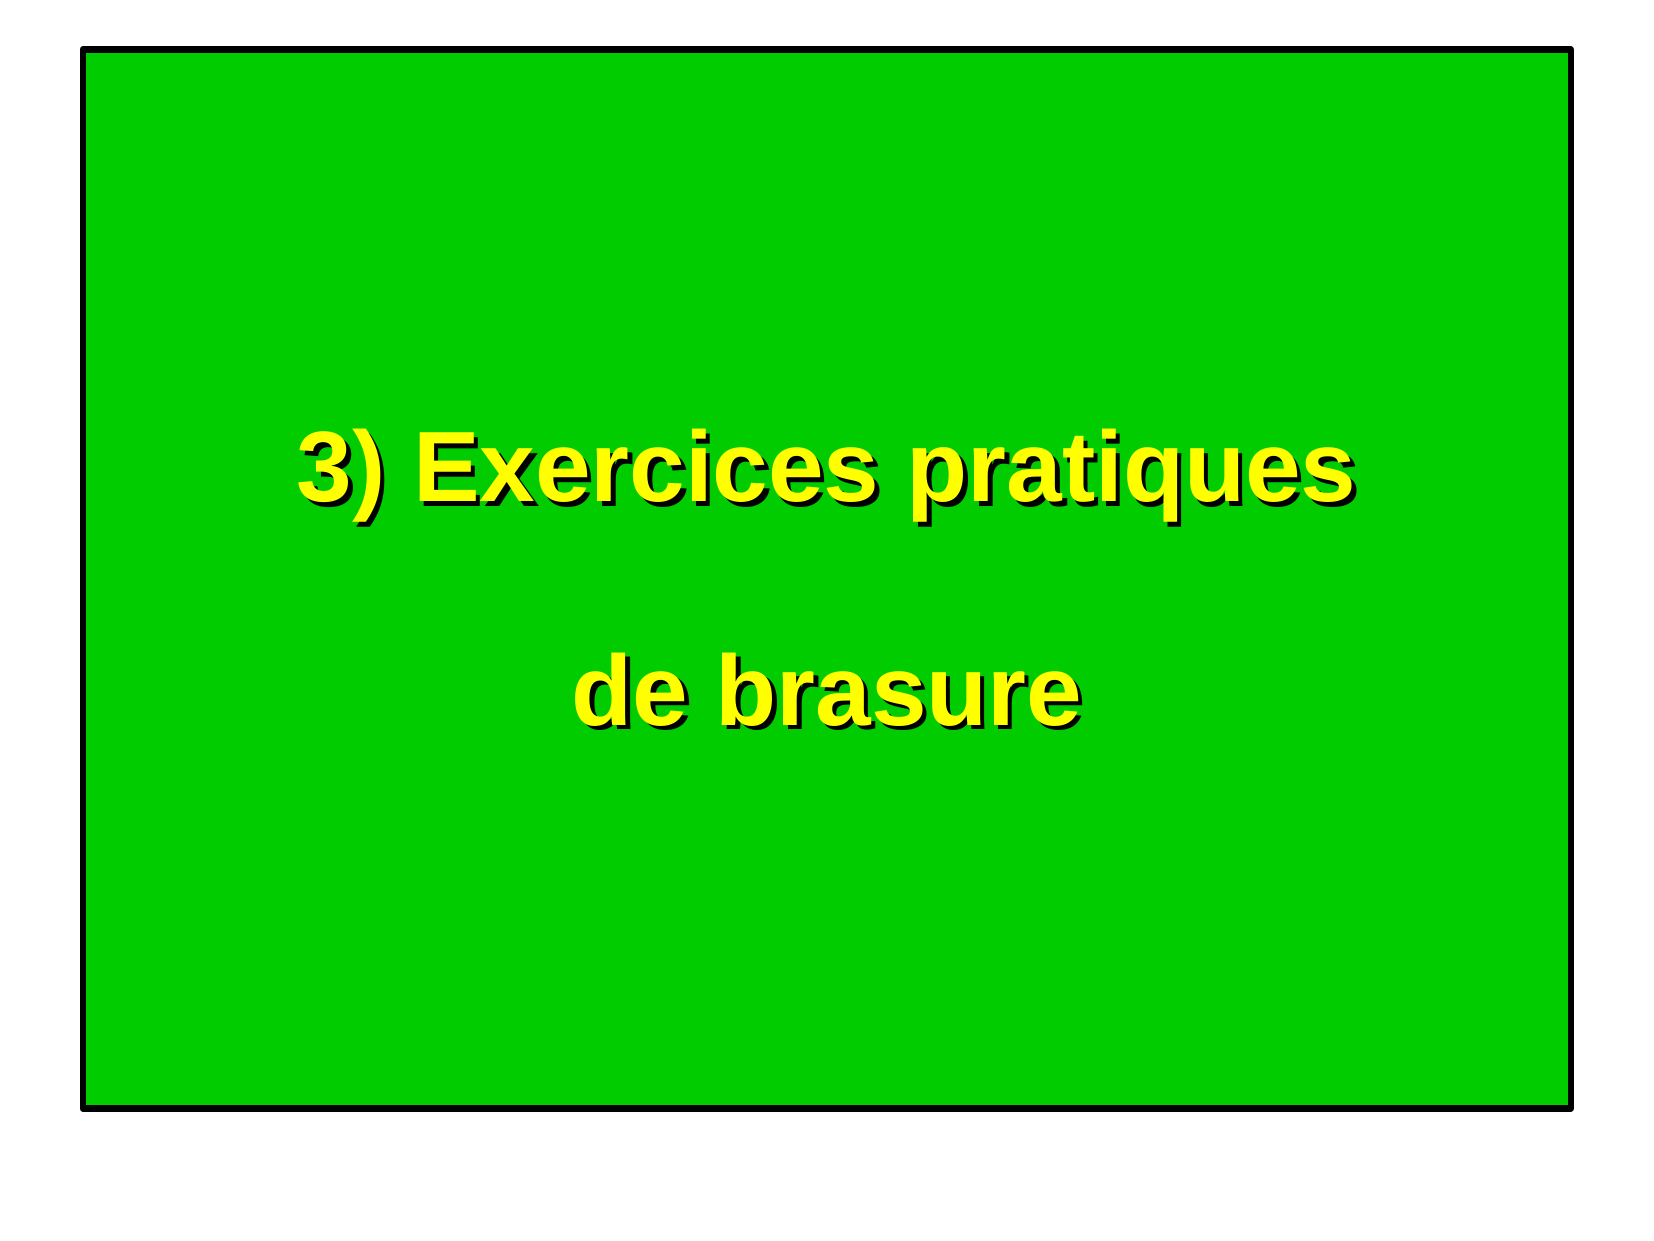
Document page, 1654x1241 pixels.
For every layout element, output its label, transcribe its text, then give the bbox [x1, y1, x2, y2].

subtitle 3) Exercices pratiques de brasure [82, 49, 1571, 1109]
